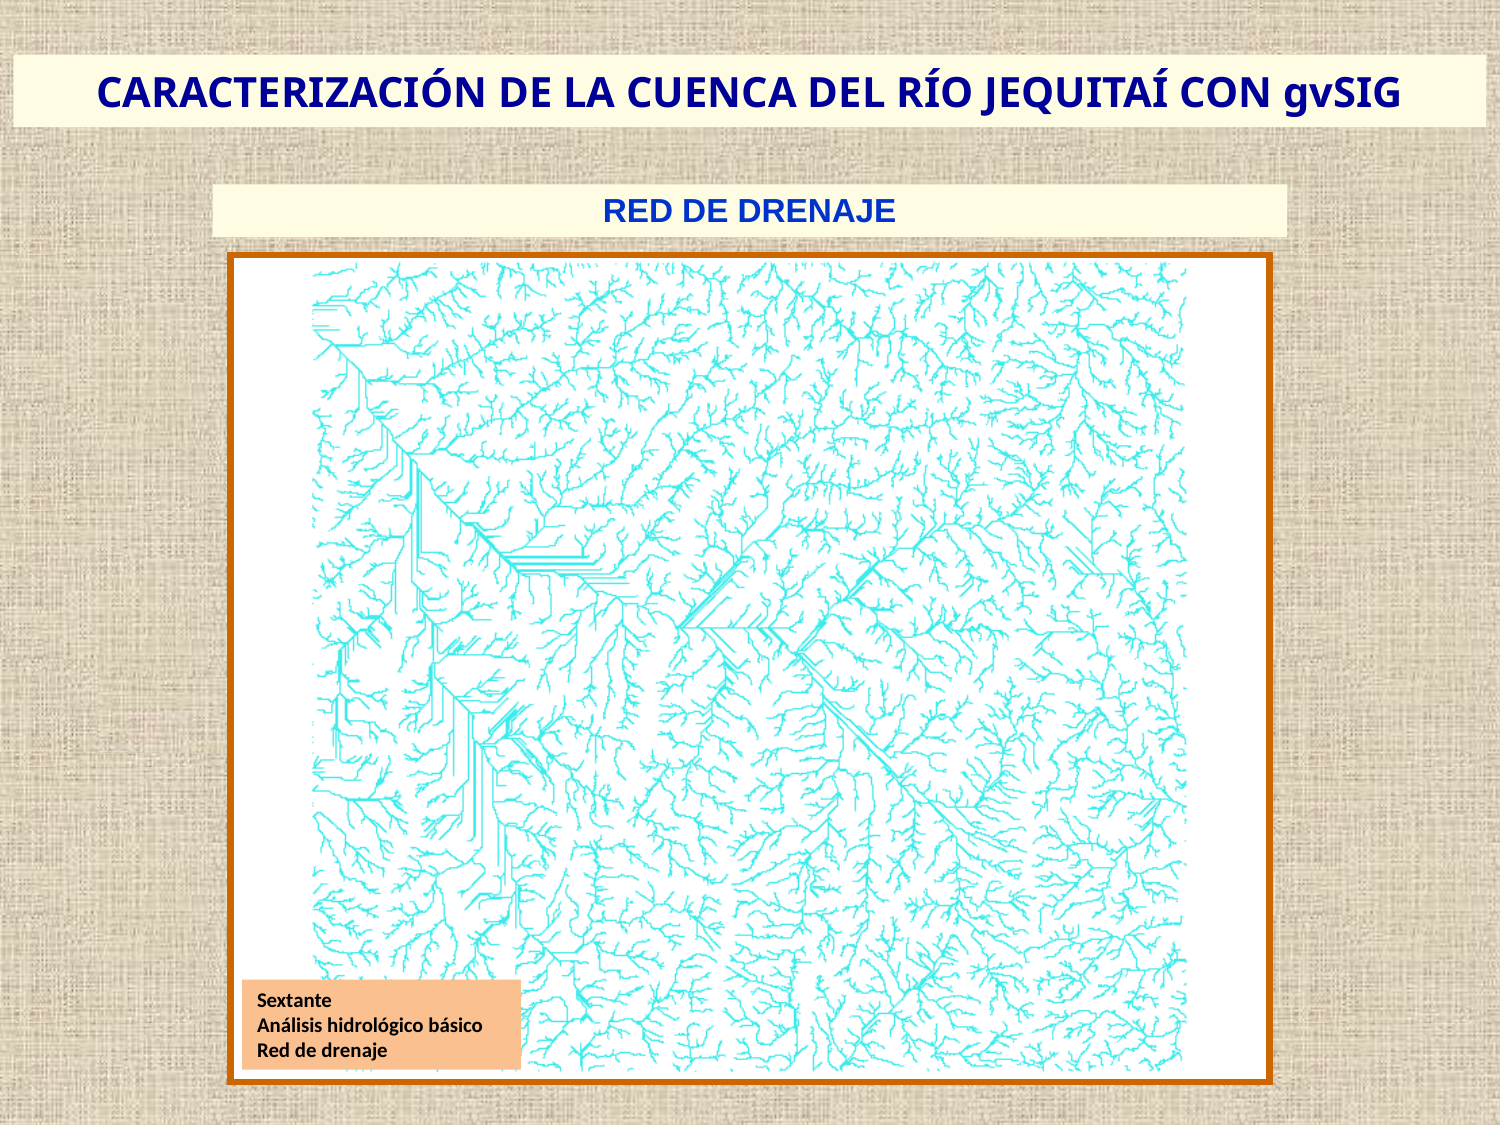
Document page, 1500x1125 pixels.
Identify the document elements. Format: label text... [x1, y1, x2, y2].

text_box Sextante Análisis hidrológico básico Red de drenaje [242, 979, 521, 1070]
picture [0, 0, 1500, 1125]
text_box RED DE DRENAJE [212, 184, 1288, 237]
text_box CARACTERIZACIÓN DE LA CUENCA DEL RÍO JEQUITAÍ CON gvSIG [13, 54, 1487, 128]
